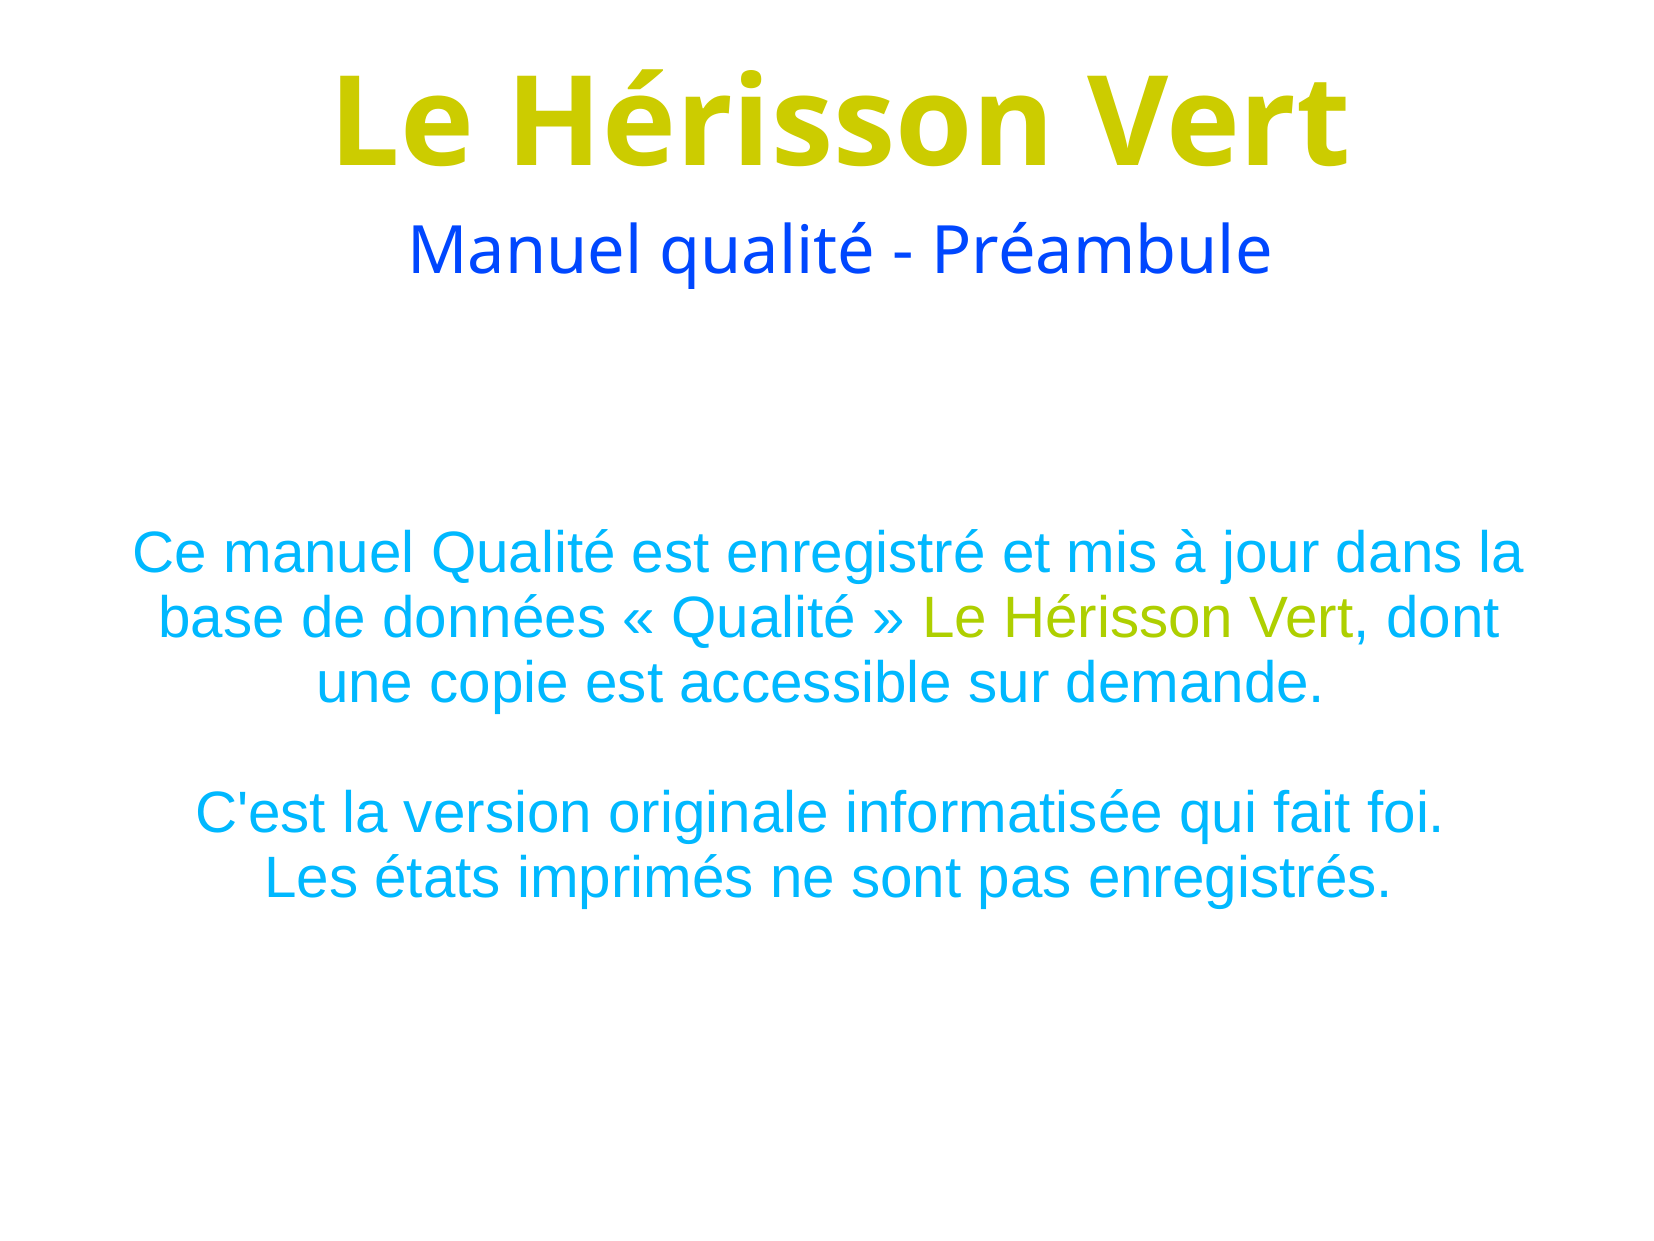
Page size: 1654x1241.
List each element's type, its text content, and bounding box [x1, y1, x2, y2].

subtitle Ce manuel Qualité est enregistré et mis à jour dans la base de données « Qualité » Le Hérisson Vert, dont une copie est accessible sur demande. C'est la version originale informatisée qui fait foi. Les états imprimés ne sont pas enregistrés. [123, 354, 1536, 1136]
title Le Hérisson Vert Manuel qualité - Préambule [118, 56, 1564, 269]
